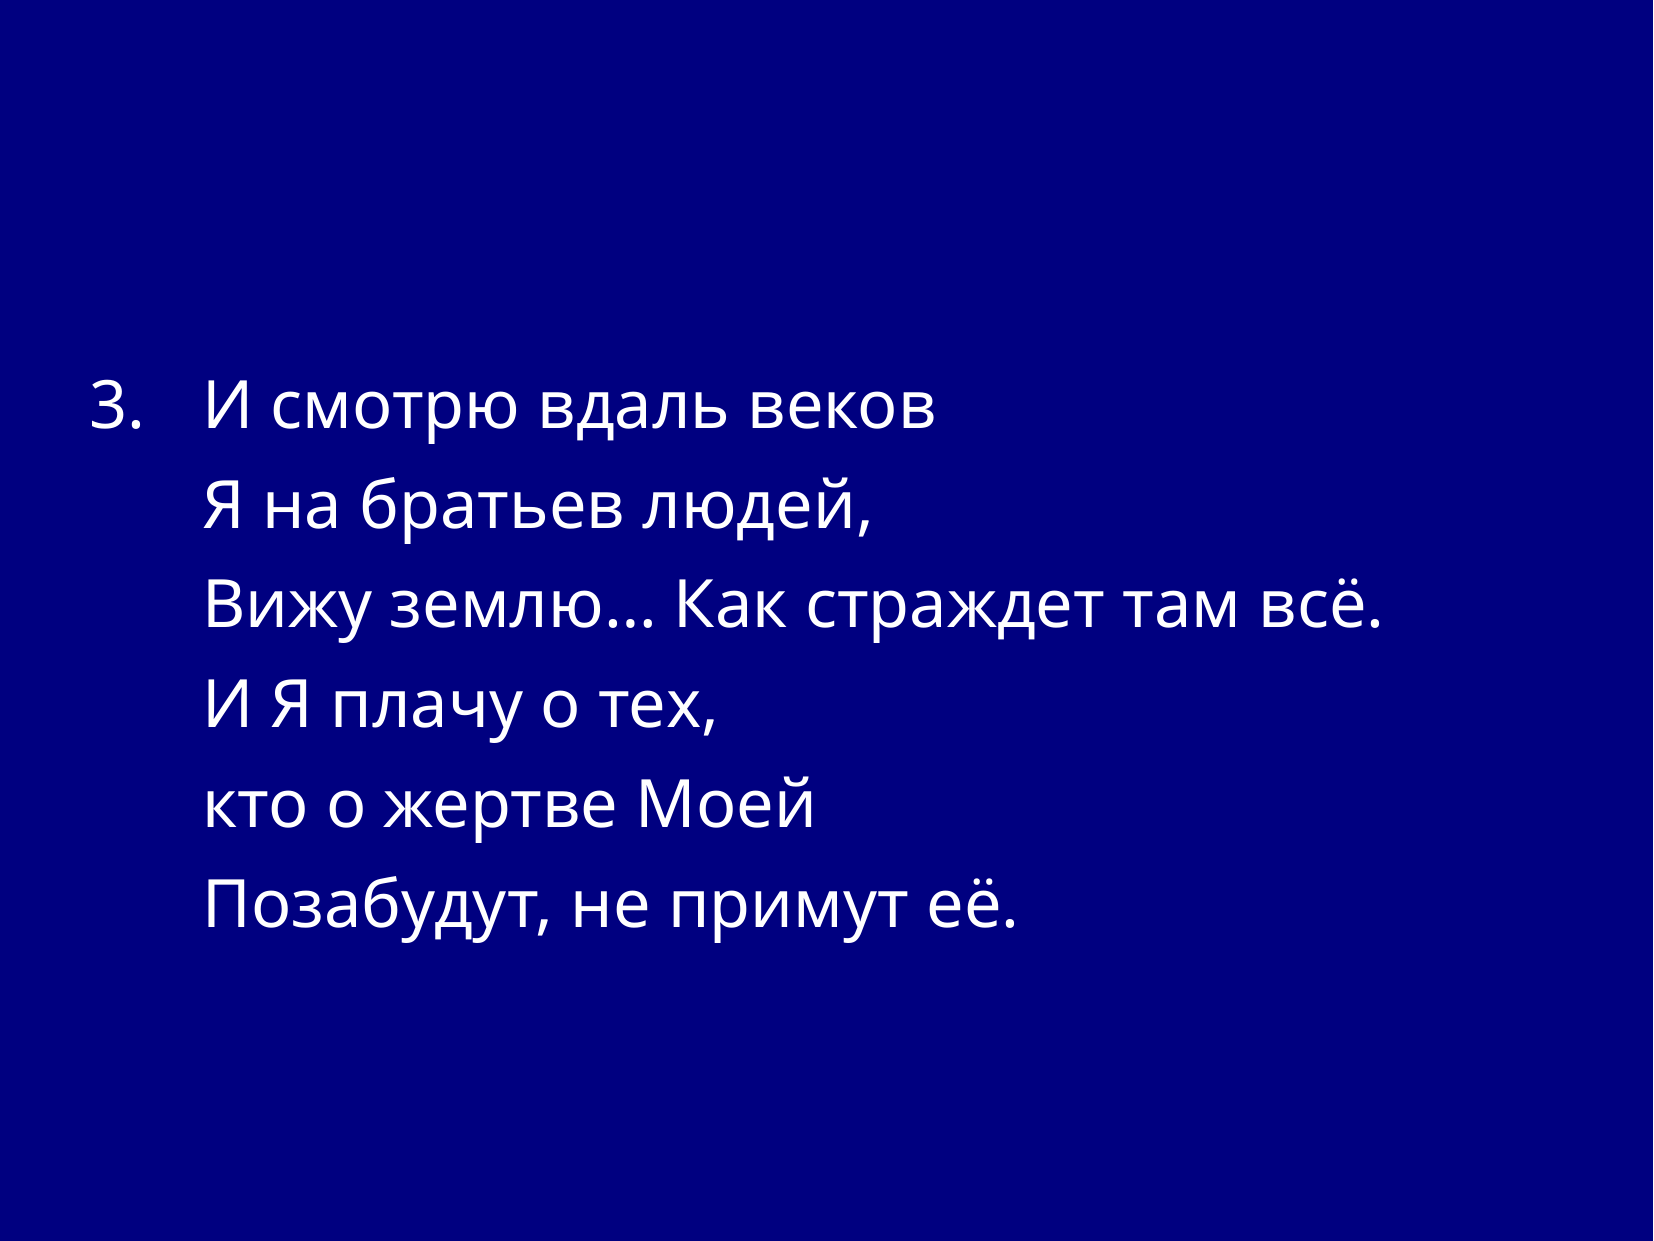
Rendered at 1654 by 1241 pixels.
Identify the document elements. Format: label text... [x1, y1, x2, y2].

text_box 3. И смотрю вдаль веков Я на братьев людей, Вижу землю… Как страждет там всё. И Я плачу о тех, кто о жертве Моей Позабудут, не примут её. [75, 150, 1576, 1163]
